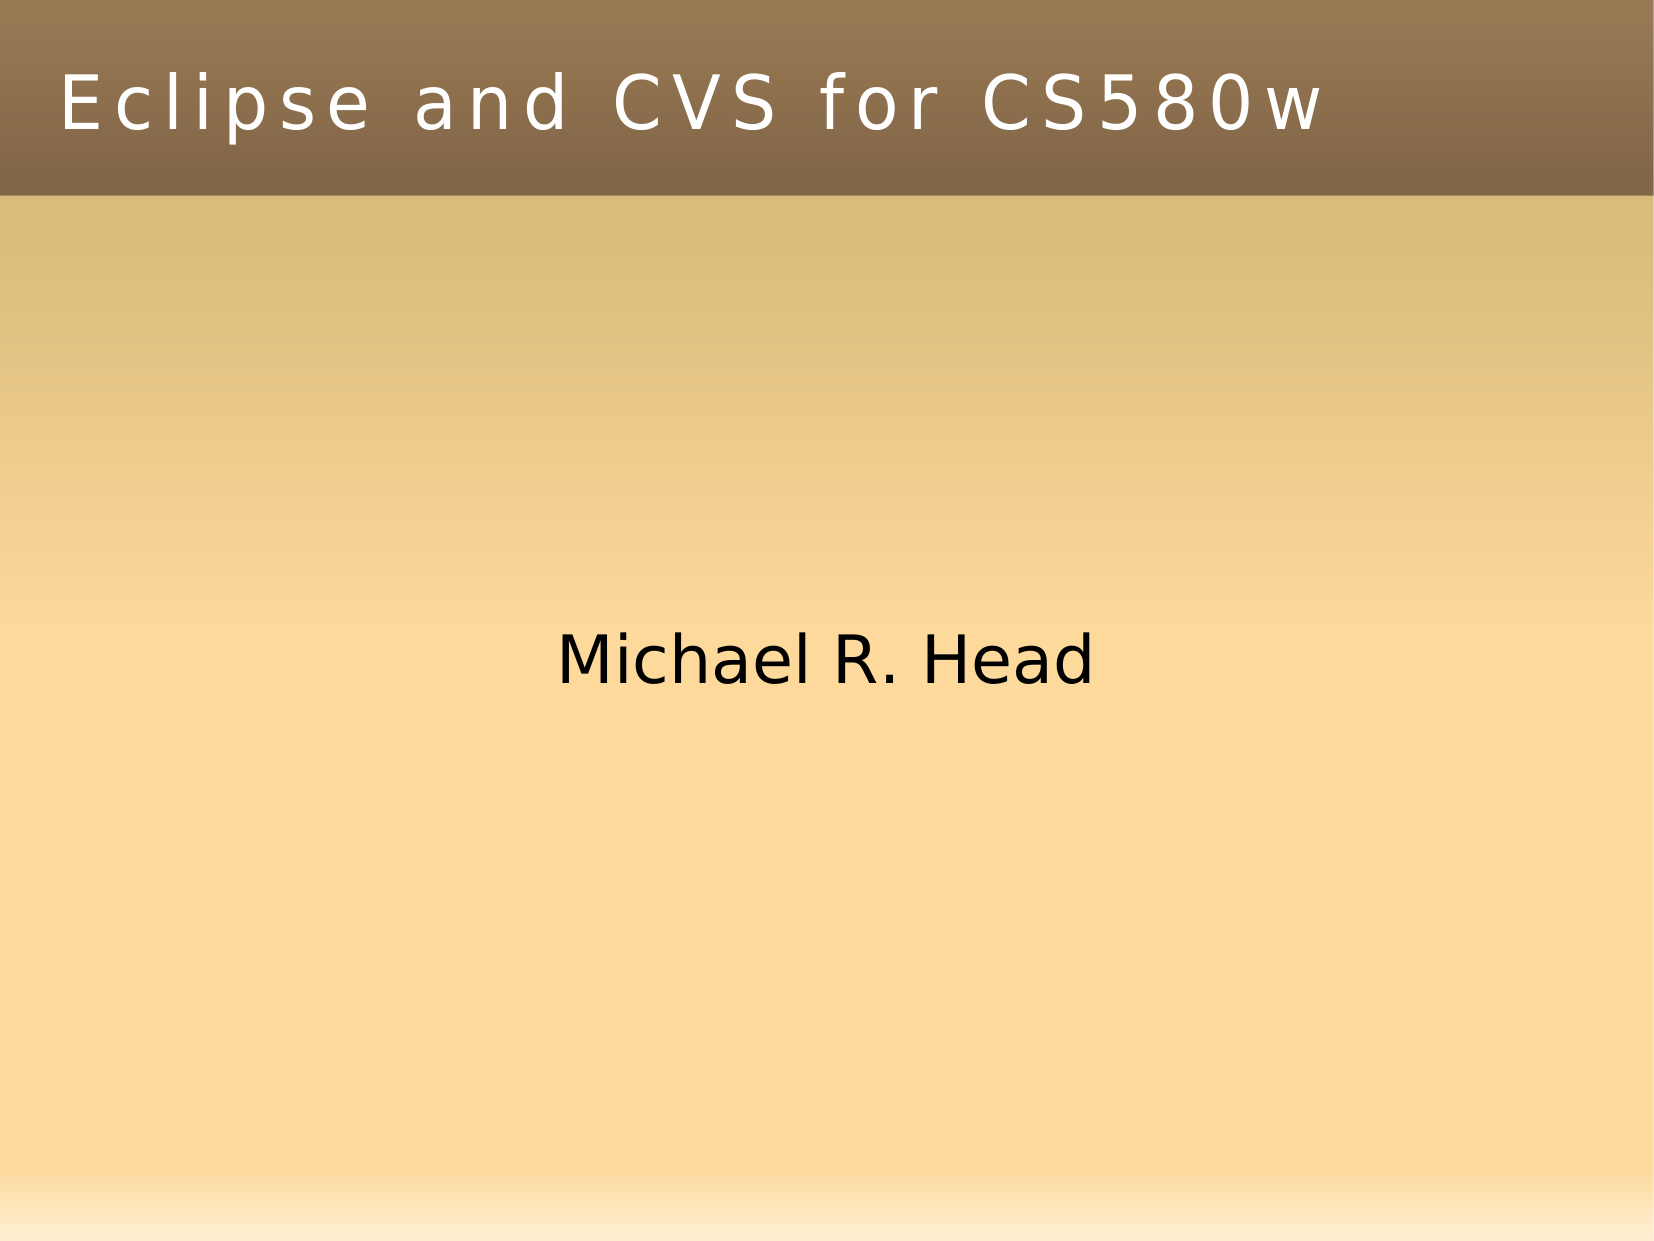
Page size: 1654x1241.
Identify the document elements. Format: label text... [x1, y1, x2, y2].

subtitle Michael R. Head [82, 290, 1571, 1109]
title Eclipse and CVS for CS580w [59, 29, 1595, 178]
picture [0, 0, 1654, 1241]
